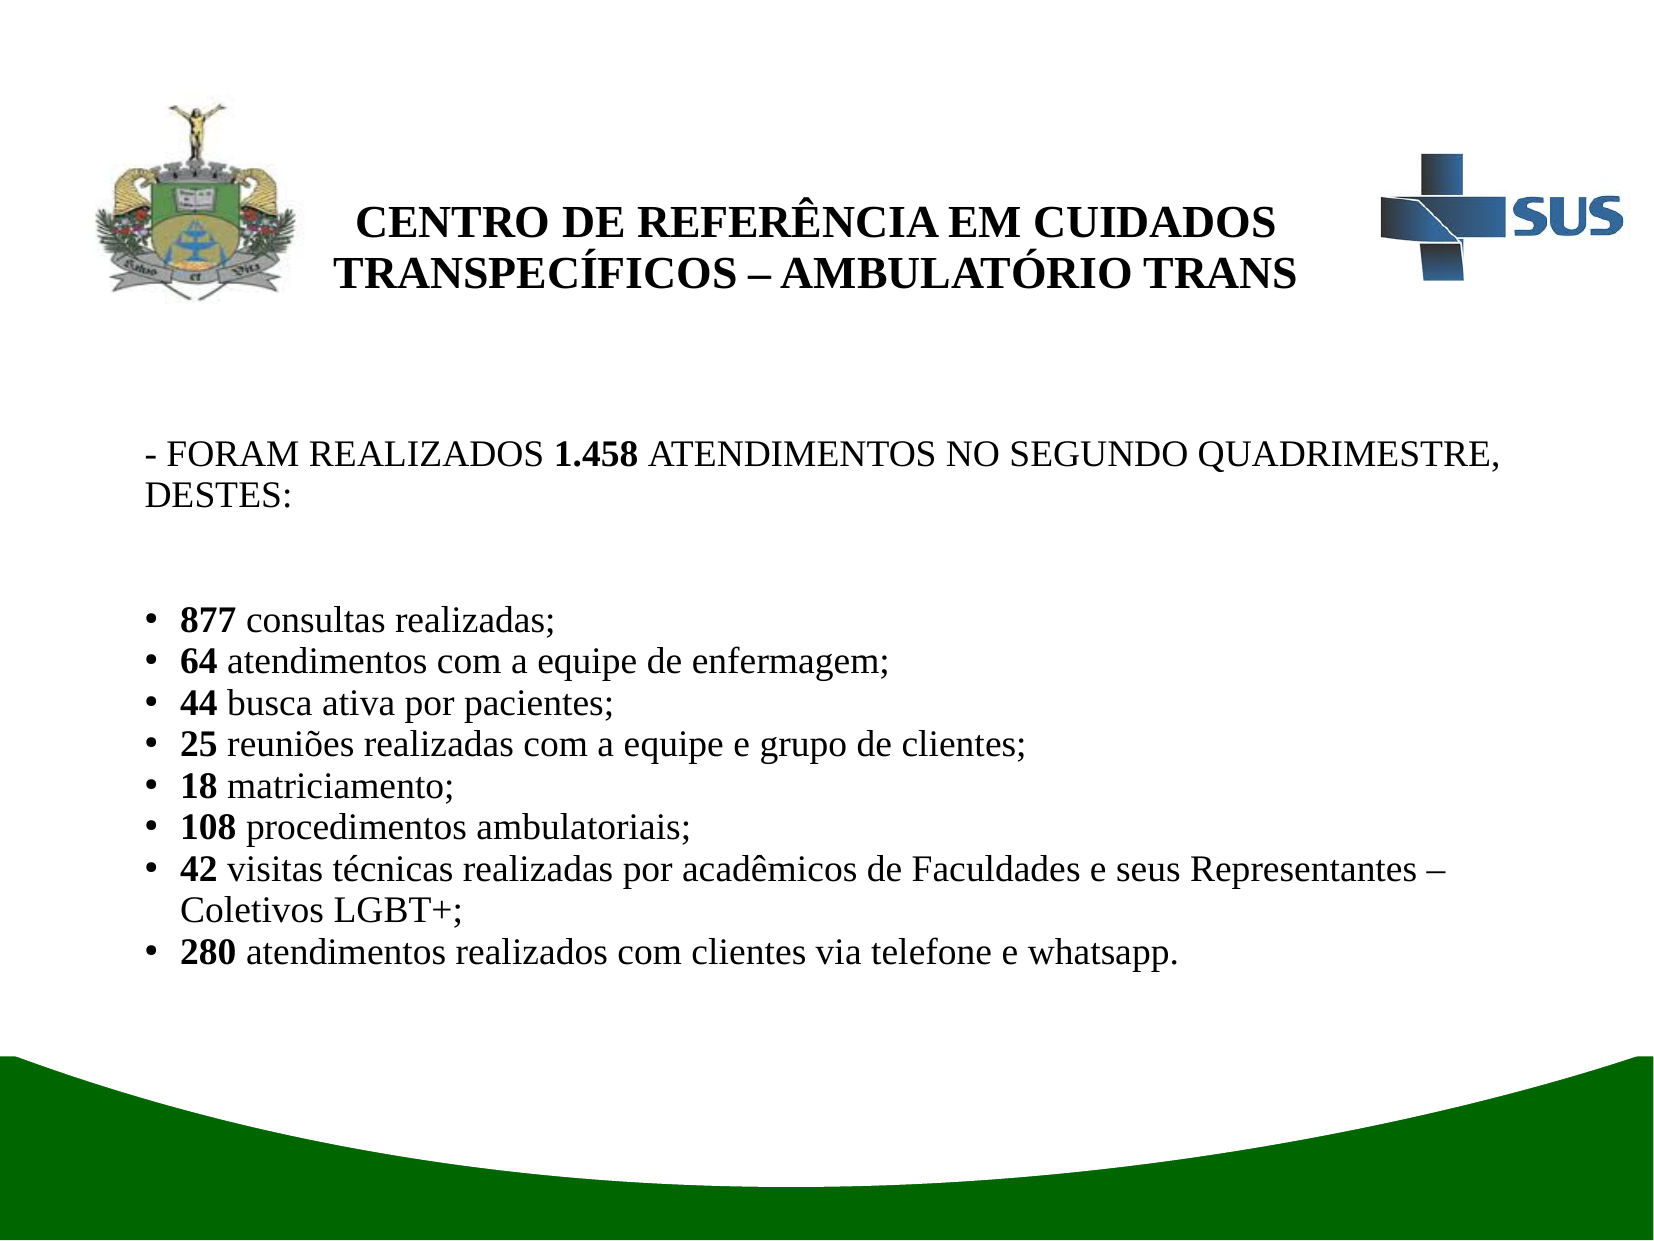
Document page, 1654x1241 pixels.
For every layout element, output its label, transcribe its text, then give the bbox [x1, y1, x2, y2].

picture [82, 94, 308, 319]
picture [1380, 153, 1630, 281]
text_box - FORAM REALIZADOS 1.458 ATENDIMENTOS NO SEGUNDO QUADRIMESTRE, DESTES: 877 consultas realizadas; 64 atendimentos com a equipe de enfermagem; 44 busca ativa por pacientes; 25 reuniões realizadas com a equipe e grupo de clientes; 18 matriciamento; 108 procedimentos ambulatoriais; 42 visitas técnicas realizadas por acadêmicos de Faculdades e seus Representantes – Coletivos LGBT+; 280 atendimentos realizados com clientes via telefone e whatsapp. [129, 425, 1524, 1182]
text_box CENTRO DE REFERÊNCIA EM CUIDADOS TRANSPECÍFICOS – AMBULATÓRIO TRANS [318, 189, 1314, 307]
text_box [0, 1050, 1654, 1241]
